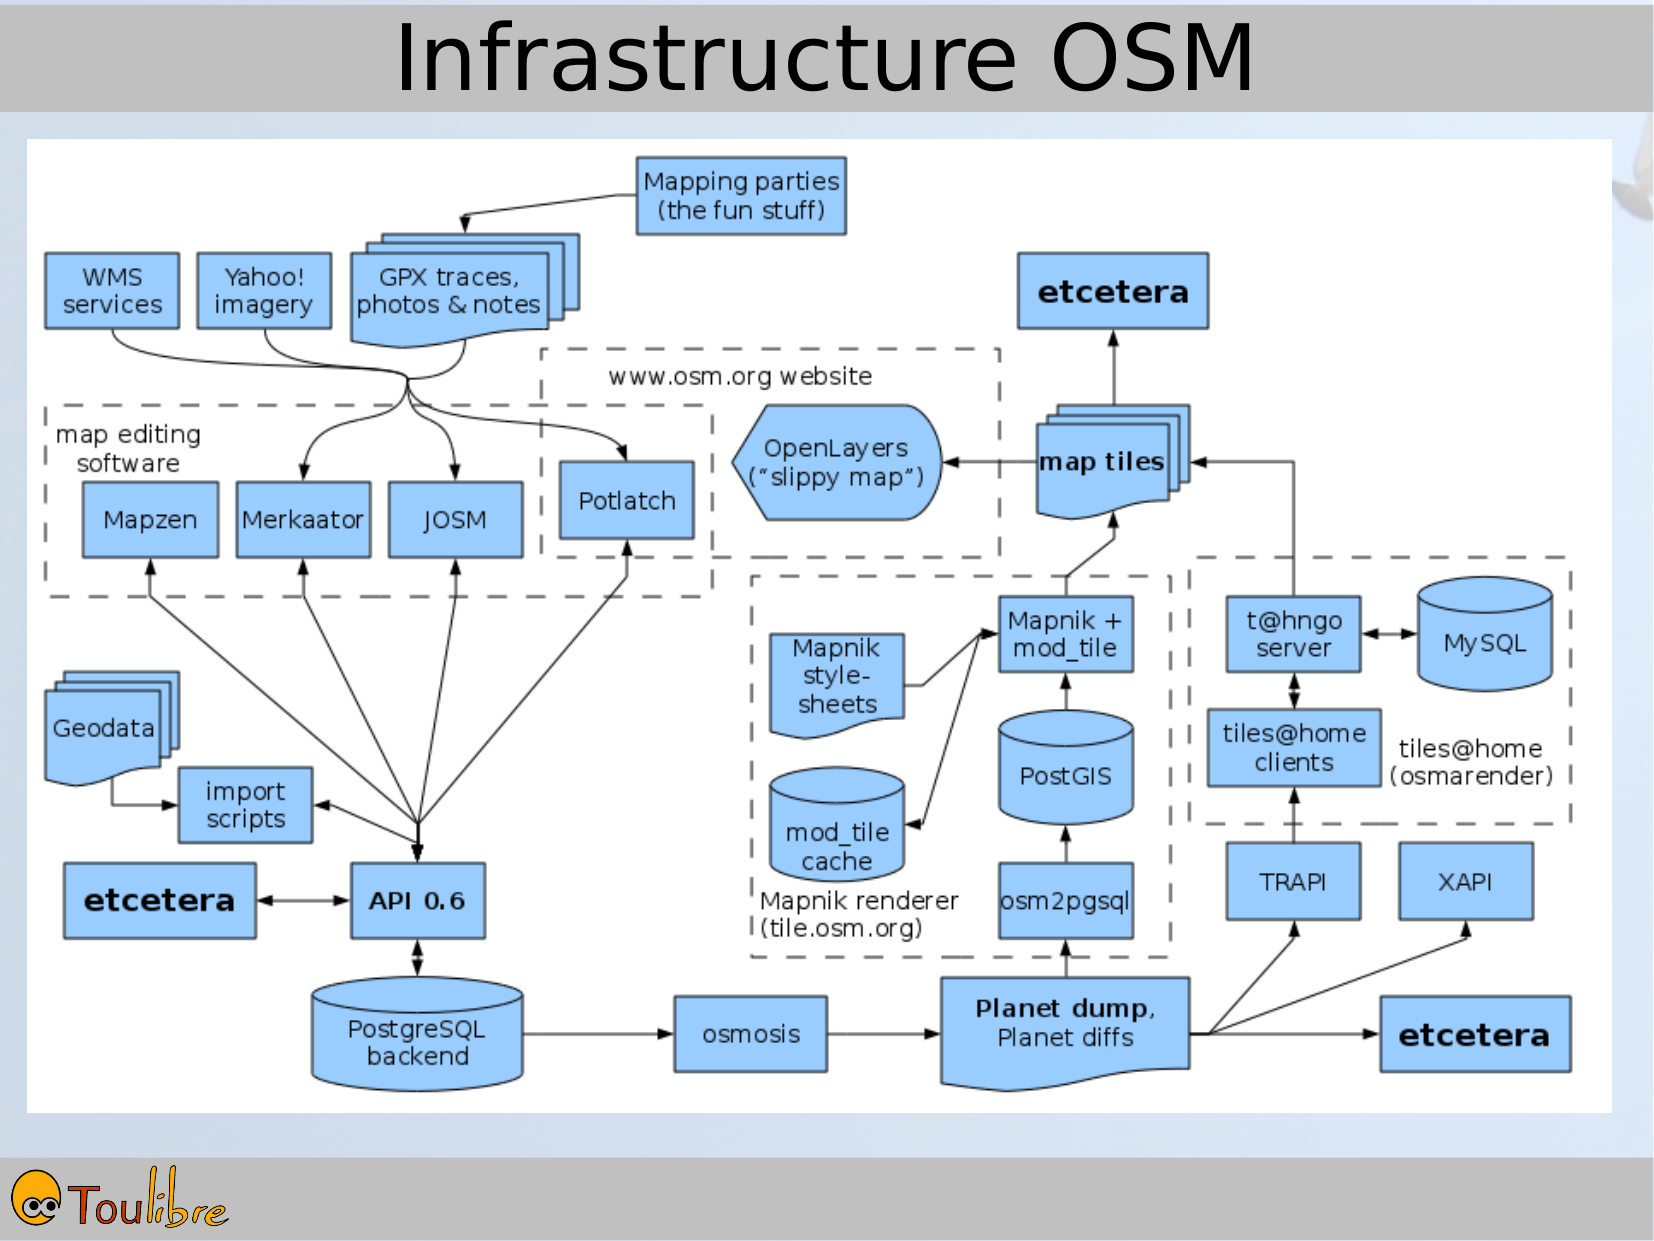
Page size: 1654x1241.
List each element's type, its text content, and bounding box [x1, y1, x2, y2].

title Infrastructure OSM [0, 4, 1654, 112]
picture [27, 139, 1612, 1113]
picture [11, 1165, 229, 1228]
